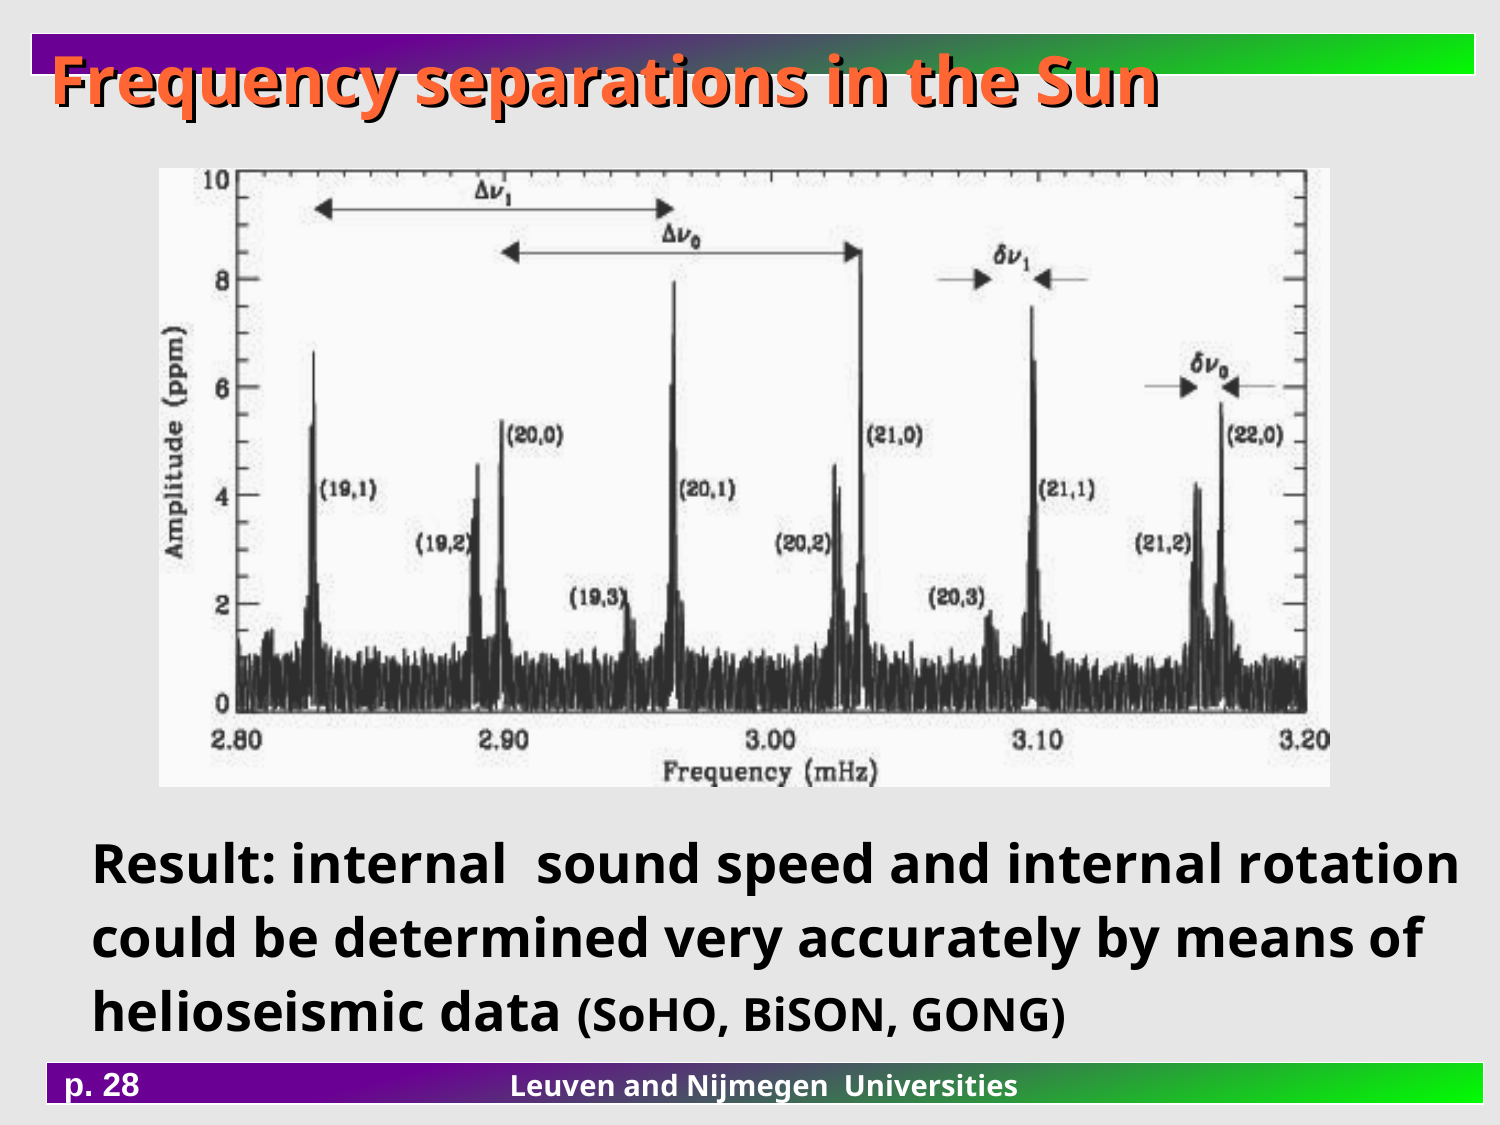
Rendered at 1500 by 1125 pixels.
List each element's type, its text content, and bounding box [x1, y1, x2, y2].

title Frequency separations in the Sun [32, 27, 1469, 129]
text_box Result: internal sound speed and internal rotation could be determined very accurately by means of helioseismic data (SoHO, BiSON, GONG) [91, 745, 1500, 1059]
picture [159, 168, 1330, 787]
